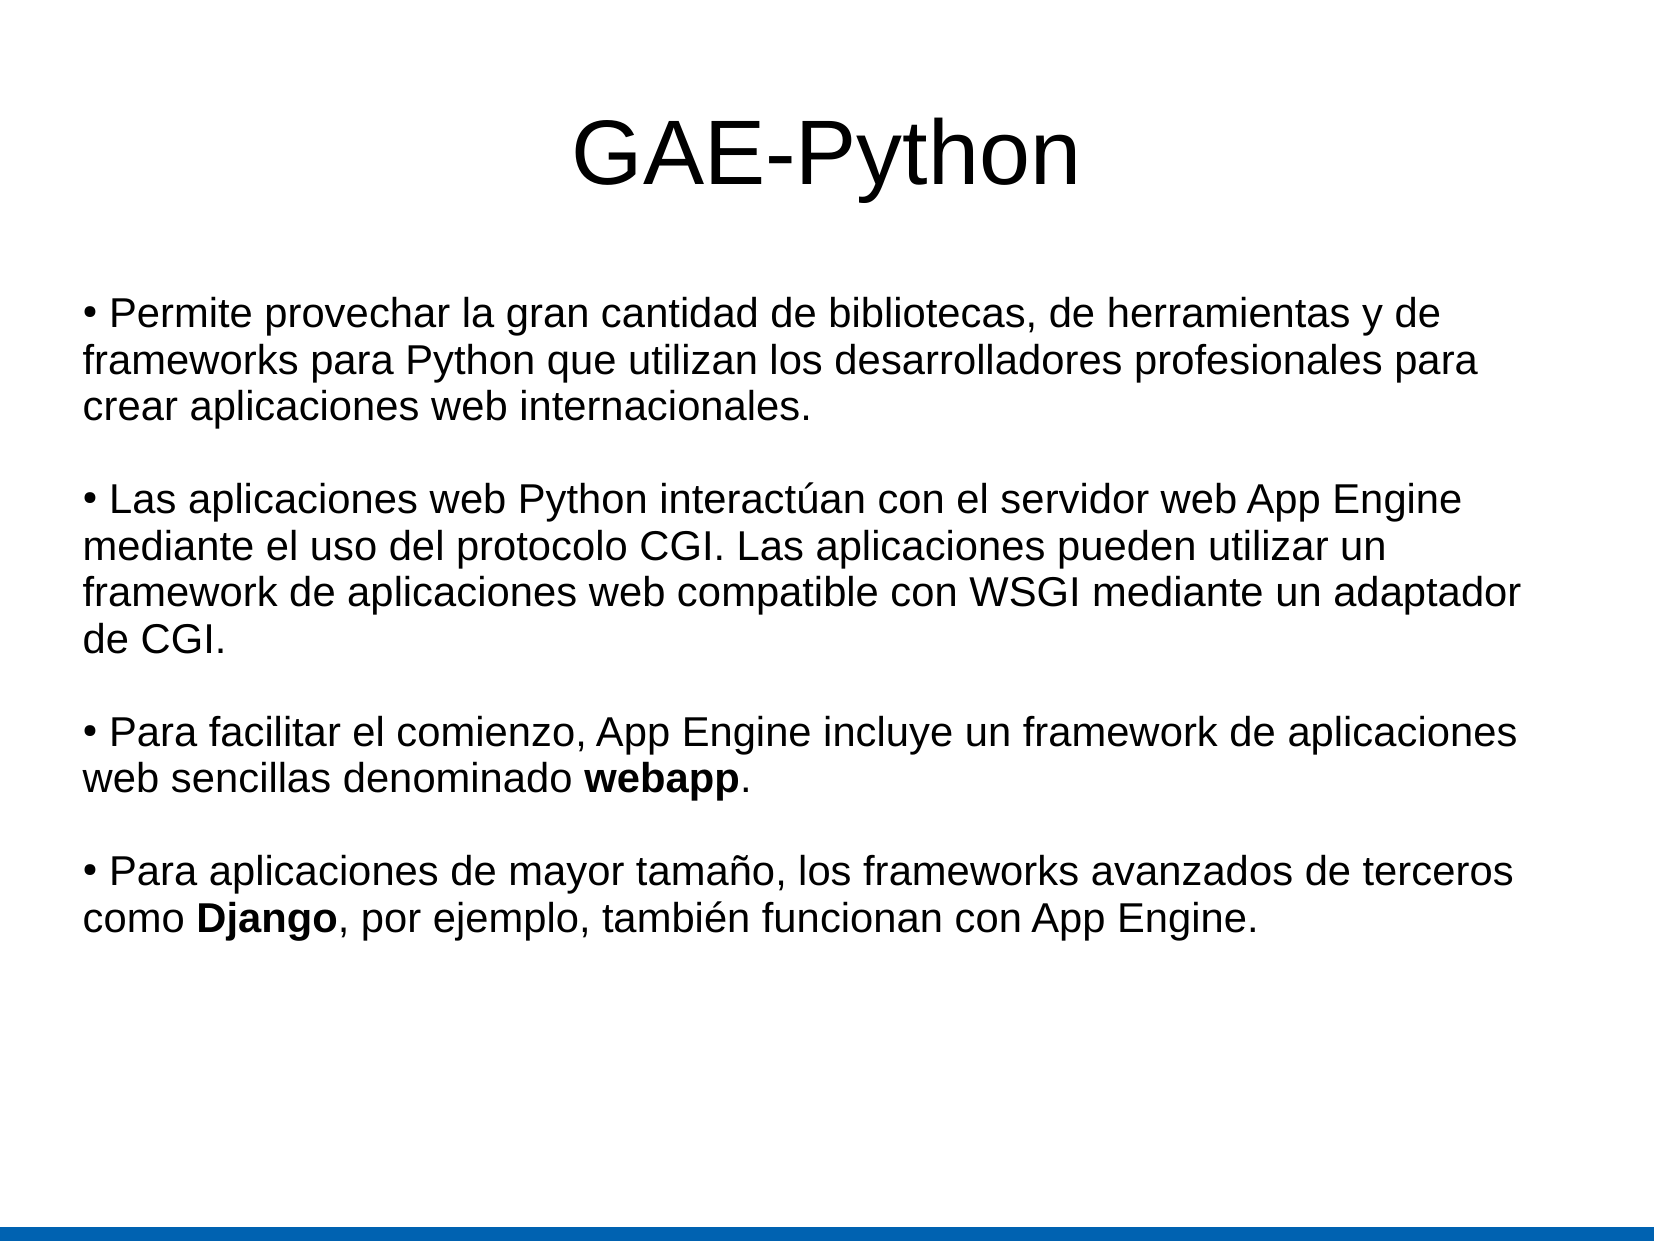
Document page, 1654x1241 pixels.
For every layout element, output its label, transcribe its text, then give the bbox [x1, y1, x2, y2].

subtitle Permite provechar la gran cantidad de bibliotecas, de herramientas y de frameworks para Python que utilizan los desarrolladores profesionales para crear aplicaciones web internacionales. Las aplicaciones web Python interactúan con el servidor web App Engine mediante el uso del protocolo CGI. Las aplicaciones pueden utilizar un framework de aplicaciones web compatible con WSGI mediante un adaptador de CGI. Para facilitar el comienzo, App Engine incluye un framework de aplicaciones web sencillas denominado webapp. Para aplicaciones de mayor tamaño, los frameworks avanzados de terceros como Django, por ejemplo, también funcionan con App Engine. [82, 290, 1571, 1109]
title GAE-Python [82, 49, 1571, 257]
